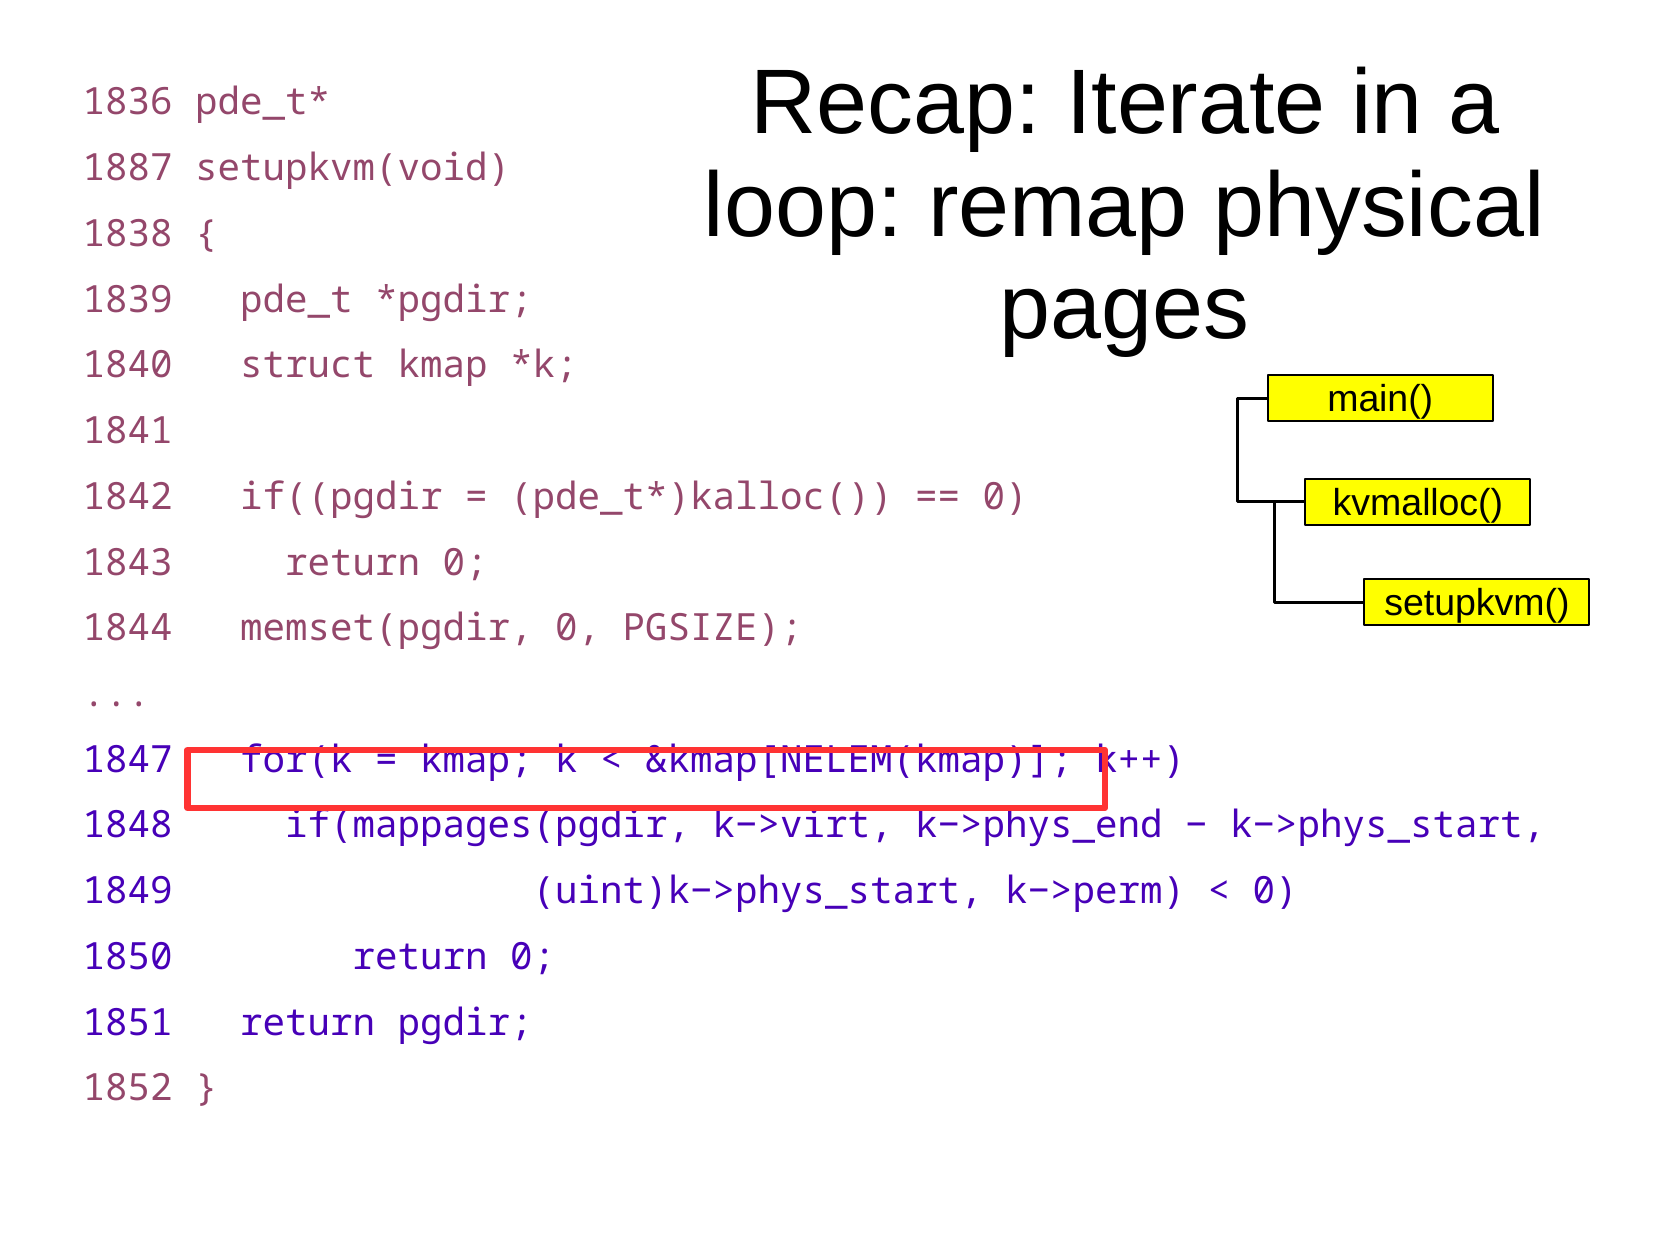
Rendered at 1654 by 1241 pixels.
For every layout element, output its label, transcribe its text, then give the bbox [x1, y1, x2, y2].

text_box setupkvm() [1364, 579, 1590, 626]
title Recap: Iterate in a loop: remap physical pages [675, 50, 1576, 359]
text_box kvmalloc() [1305, 478, 1531, 526]
list 1836 pde_t* 1887 setupkvm(void) 1838 { 1839 pde_t *pgdir; 1840 struct kmap *k; 1841 1842 if((pgdir = (pde_t*)kalloc()) == 0) 1843 return 0; 1844 memset(pgdir, 0, PGSIZE); ... 1847 for(k = kmap; k < &kmap[NELEM(kmap)]; k++) 1848 if(mappages(pgdir, k−>virt, k−>phys_end − k−>phys_start, 1849 (uint)k−>phys_start, k−>perm) < 0) 1850 return 0; 1851 return pgdir; 1852 } [82, 75, 1571, 1163]
text_box main() [1267, 375, 1493, 422]
